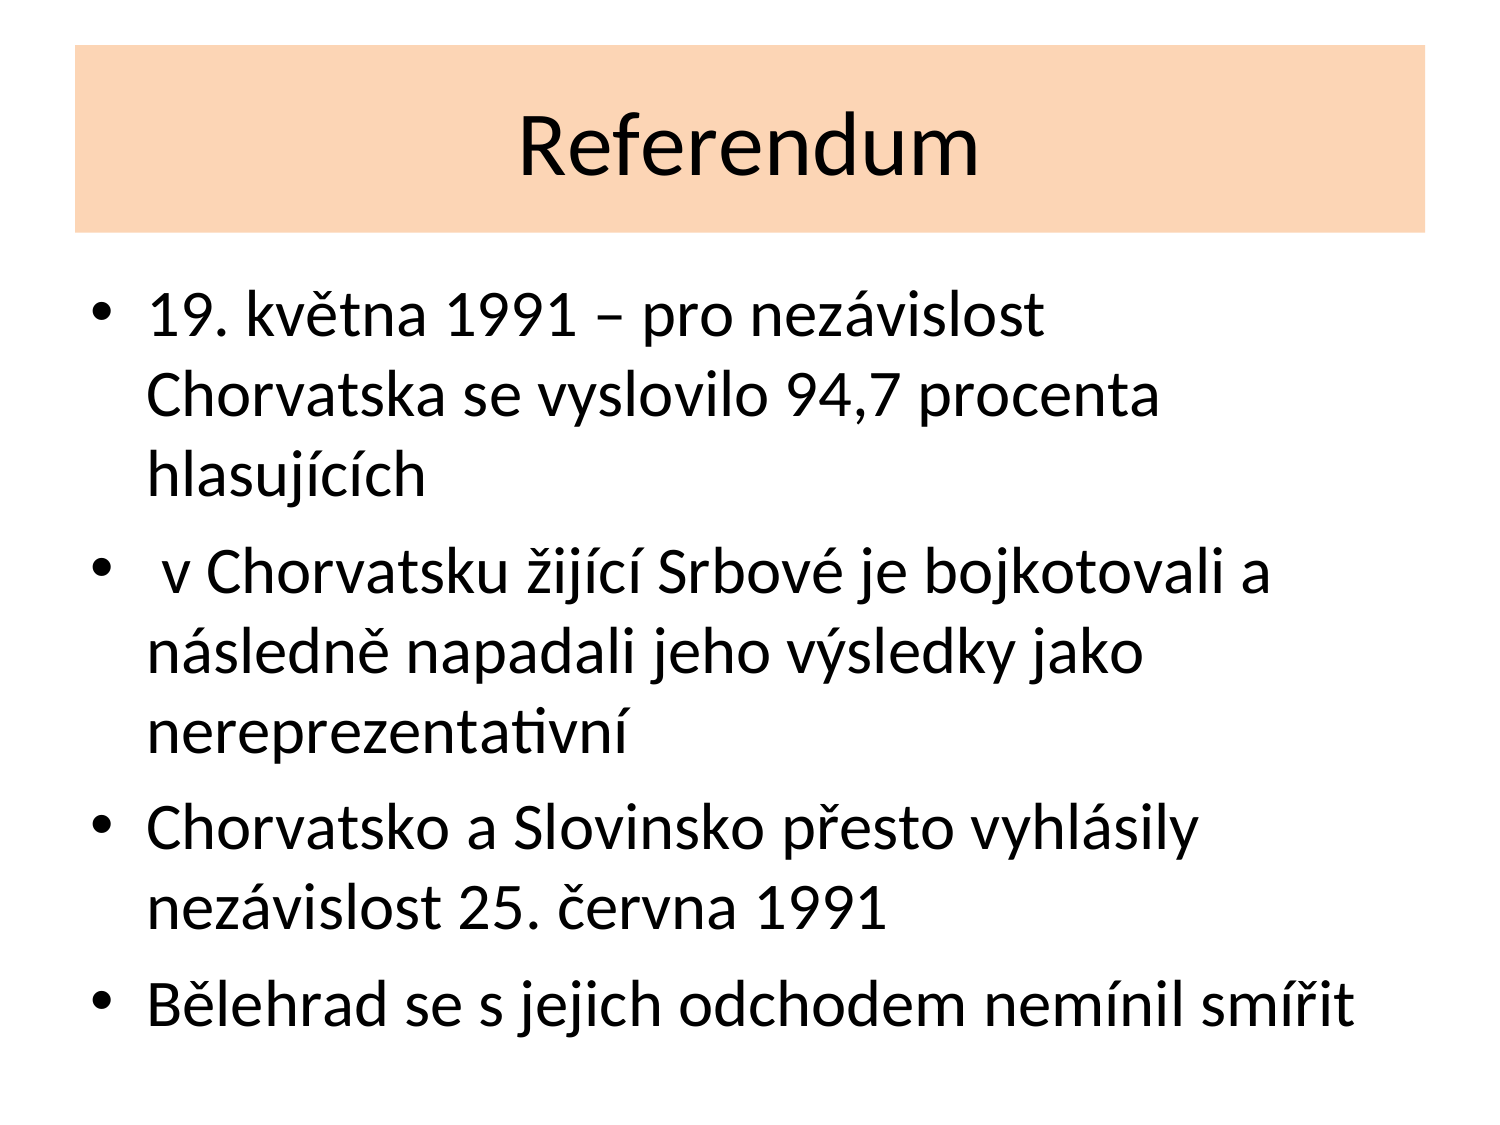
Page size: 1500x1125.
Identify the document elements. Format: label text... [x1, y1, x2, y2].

title Referendum [75, 45, 1426, 233]
list 19. května 1991 – pro nezávislost Chorvatska se vyslovilo 94,7 procenta hlasujících v Chorvatsku žijící Srbové je bojkotovali a následně napadali jeho výsledky jako nereprezentativní Chorvatsko a Slovinsko přesto vyhlásily nezávislost 25. června 1991 Bělehrad se s jejich odchodem nemínil smířit [75, 262, 1426, 1048]
